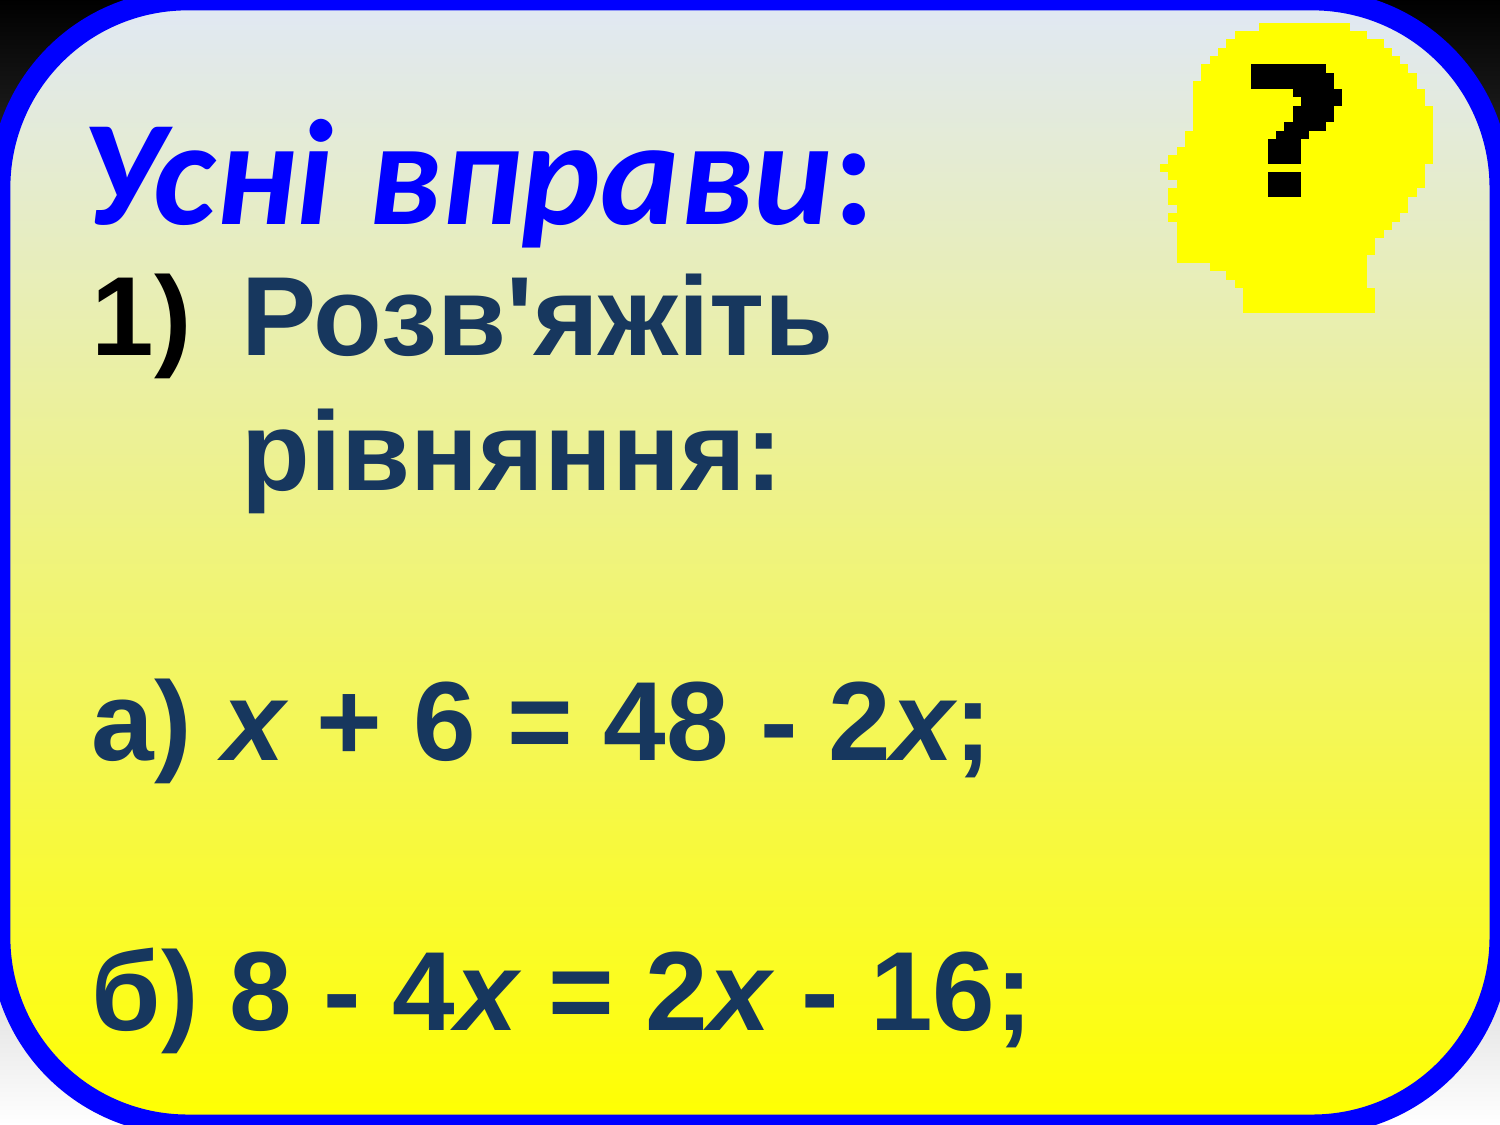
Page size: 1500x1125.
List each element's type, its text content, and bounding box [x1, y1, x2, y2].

picture [1086, 0, 1500, 339]
text_box Усні вправи: [545, 165, 579, 211]
text_box Розв'яжіть рівняння: а) х + 6 = 48 - 2х; б) 8 - 4х = 2х - 16; [76, 235, 1382, 1061]
text_box [0, 46, 1500, 1125]
text_box [99, 0, 1086, 22]
text_box Усні вправи: [64, 22, 1086, 263]
